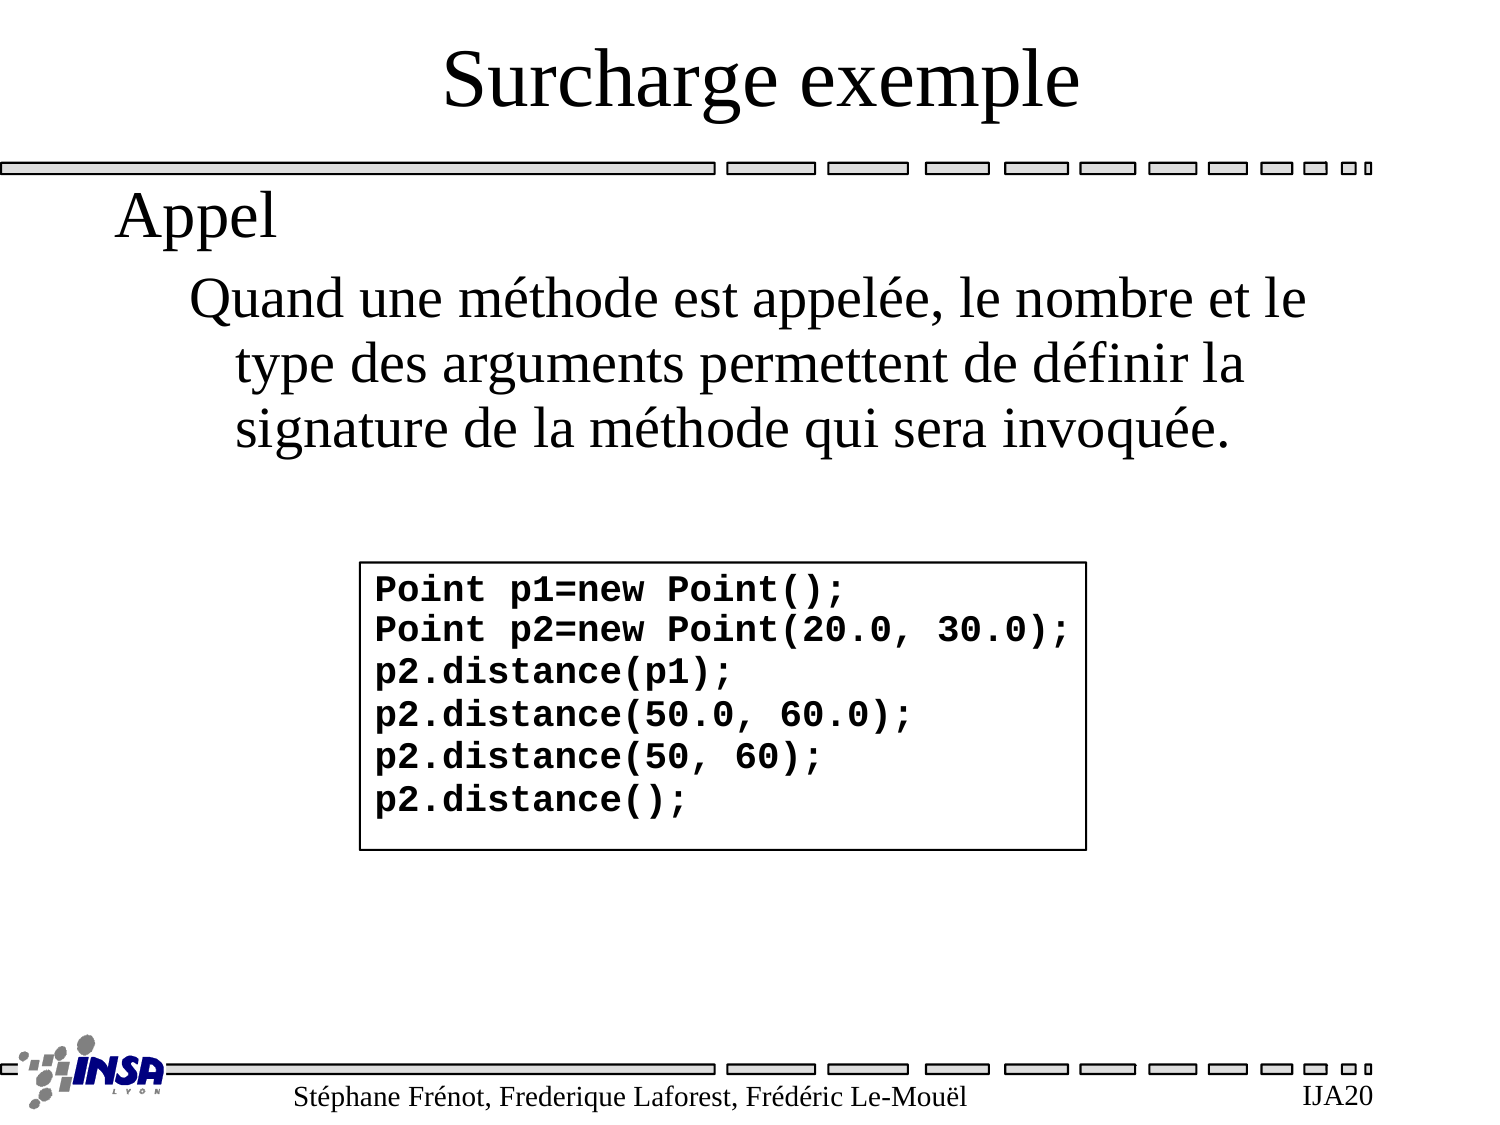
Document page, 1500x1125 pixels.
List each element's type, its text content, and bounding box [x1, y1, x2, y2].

list Appel Quand une méthode est appelée, le nombre et le type des arguments permettent de définir la signature de la méthode qui sera invoquée. [99, 174, 1375, 1125]
title Surcharge exemple [125, 0, 1400, 162]
